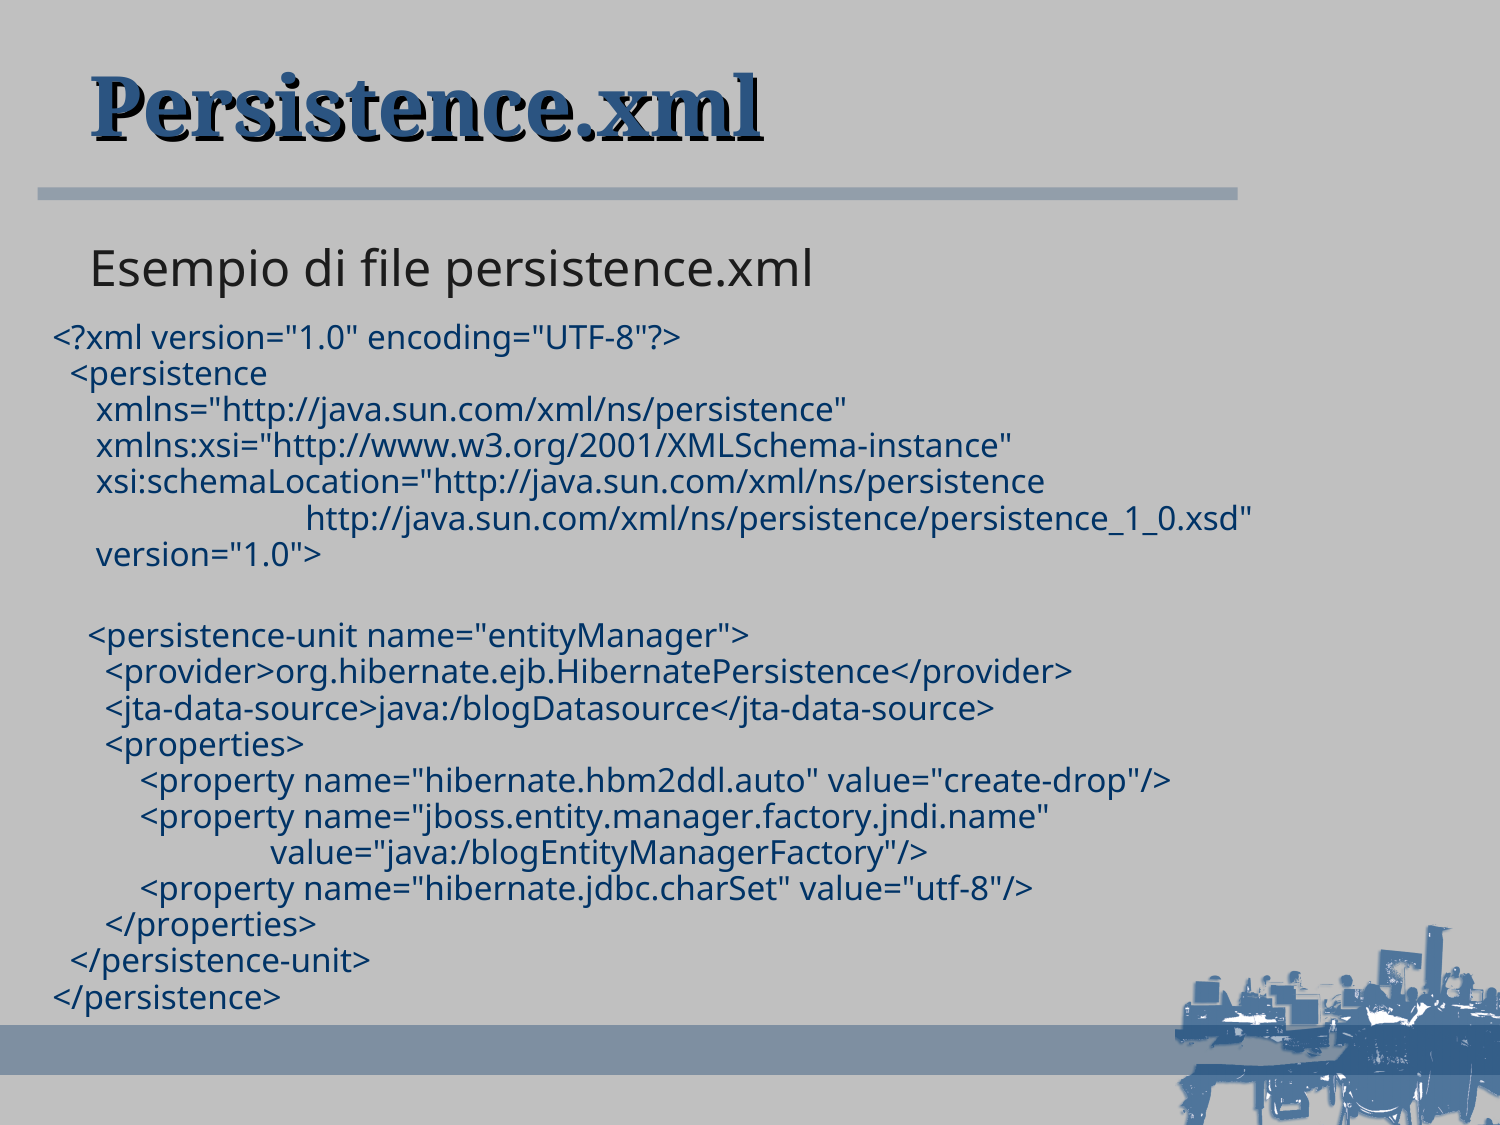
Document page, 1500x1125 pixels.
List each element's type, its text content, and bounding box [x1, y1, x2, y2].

list Esempio di file persistence.xml [75, 224, 1426, 312]
text_box <?xml version="1.0" encoding="UTF-8"?> <persistence xmlns="http://java.sun.com/xml/ns/persistence" xmlns:xsi="http://www.w3.org/2001/XMLSchema-instance" xsi:schemaLocation="http://java.sun.com/xml/ns/persistence http://java.sun.com/xml/ns/persistence/persistence_1_0.xsd" version="1.0"> <persistence-unit name="entityManager"> <provider>org.hibernate.ejb.HibernatePersistence</provider> <jta-data-source>java:/blogDatasource</jta-data-source> <properties> <property name="hibernate.hbm2ddl.auto" value="create-drop"/> <property name="jboss.entity.manager.factory.jndi.name" value="java:/blogEntityManagerFactory"/> <property name="hibernate.jdbc.charSet" value="utf-8"/> </properties> </persistence-unit> </persistence> [37, 312, 1438, 1093]
title Persistence.xml [75, 35, 1426, 174]
